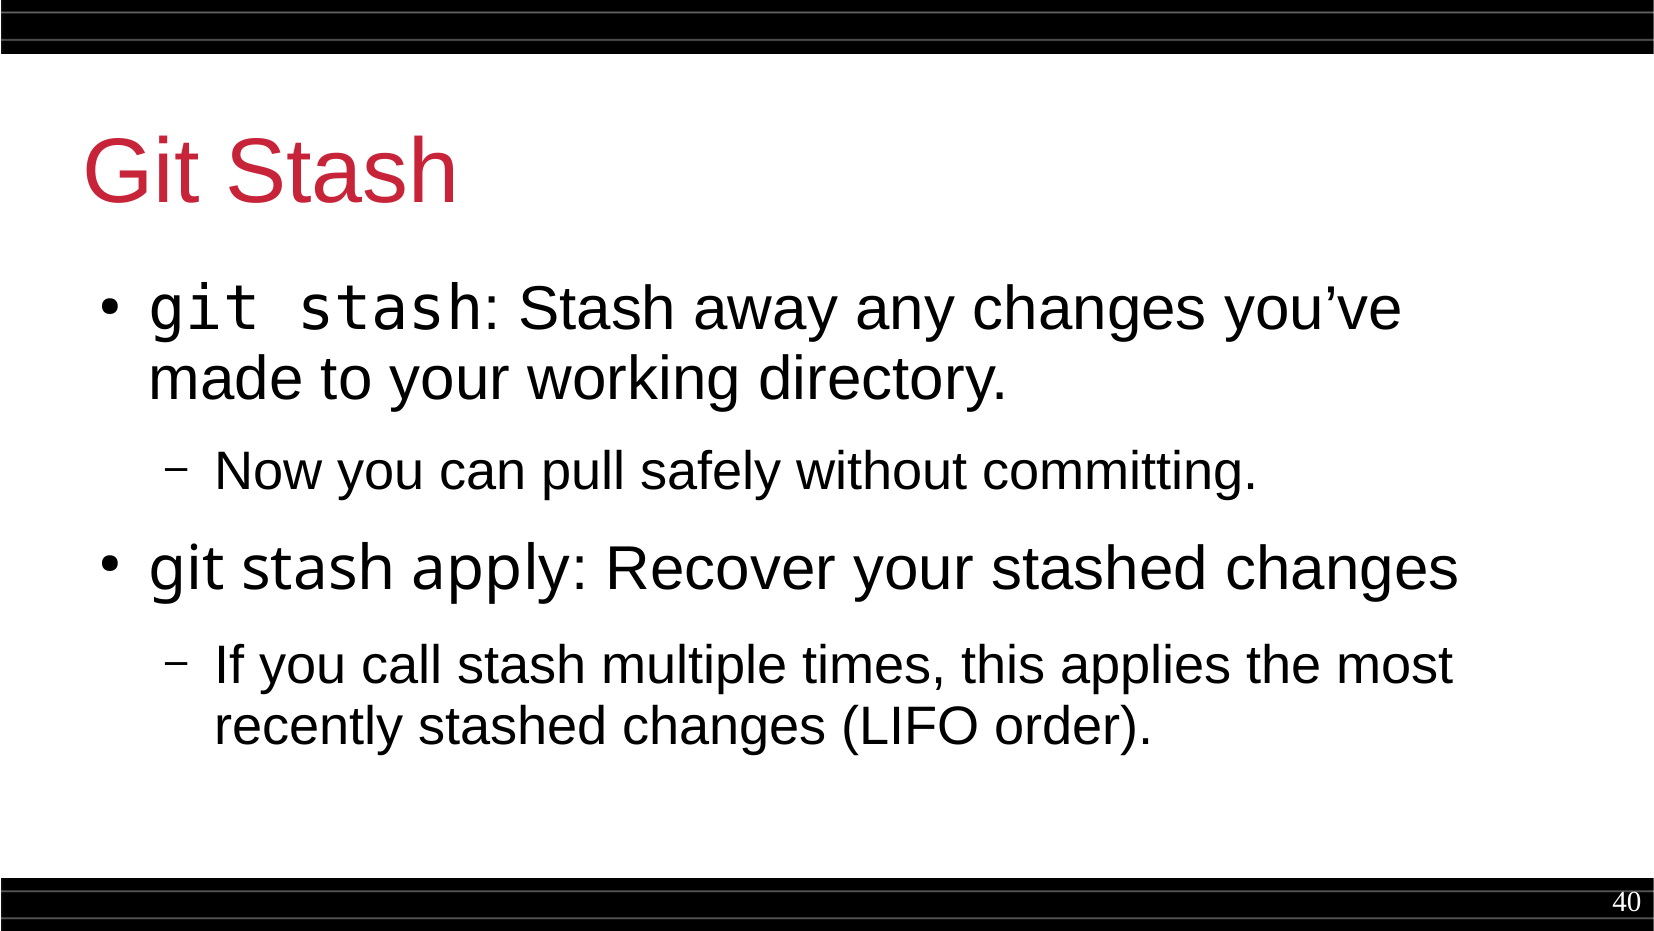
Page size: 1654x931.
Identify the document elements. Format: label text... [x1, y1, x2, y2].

picture [1, 878, 1654, 931]
picture [1, 0, 1654, 54]
title Git Stash [82, 92, 1571, 249]
list git stash: Stash away any changes you’ve made to your working directory. Now you can pull safely without committing. git stash apply: Recover your stashed changes If you call stash multiple times, this applies the most recently stashed changes (LIFO order). [82, 271, 1571, 758]
